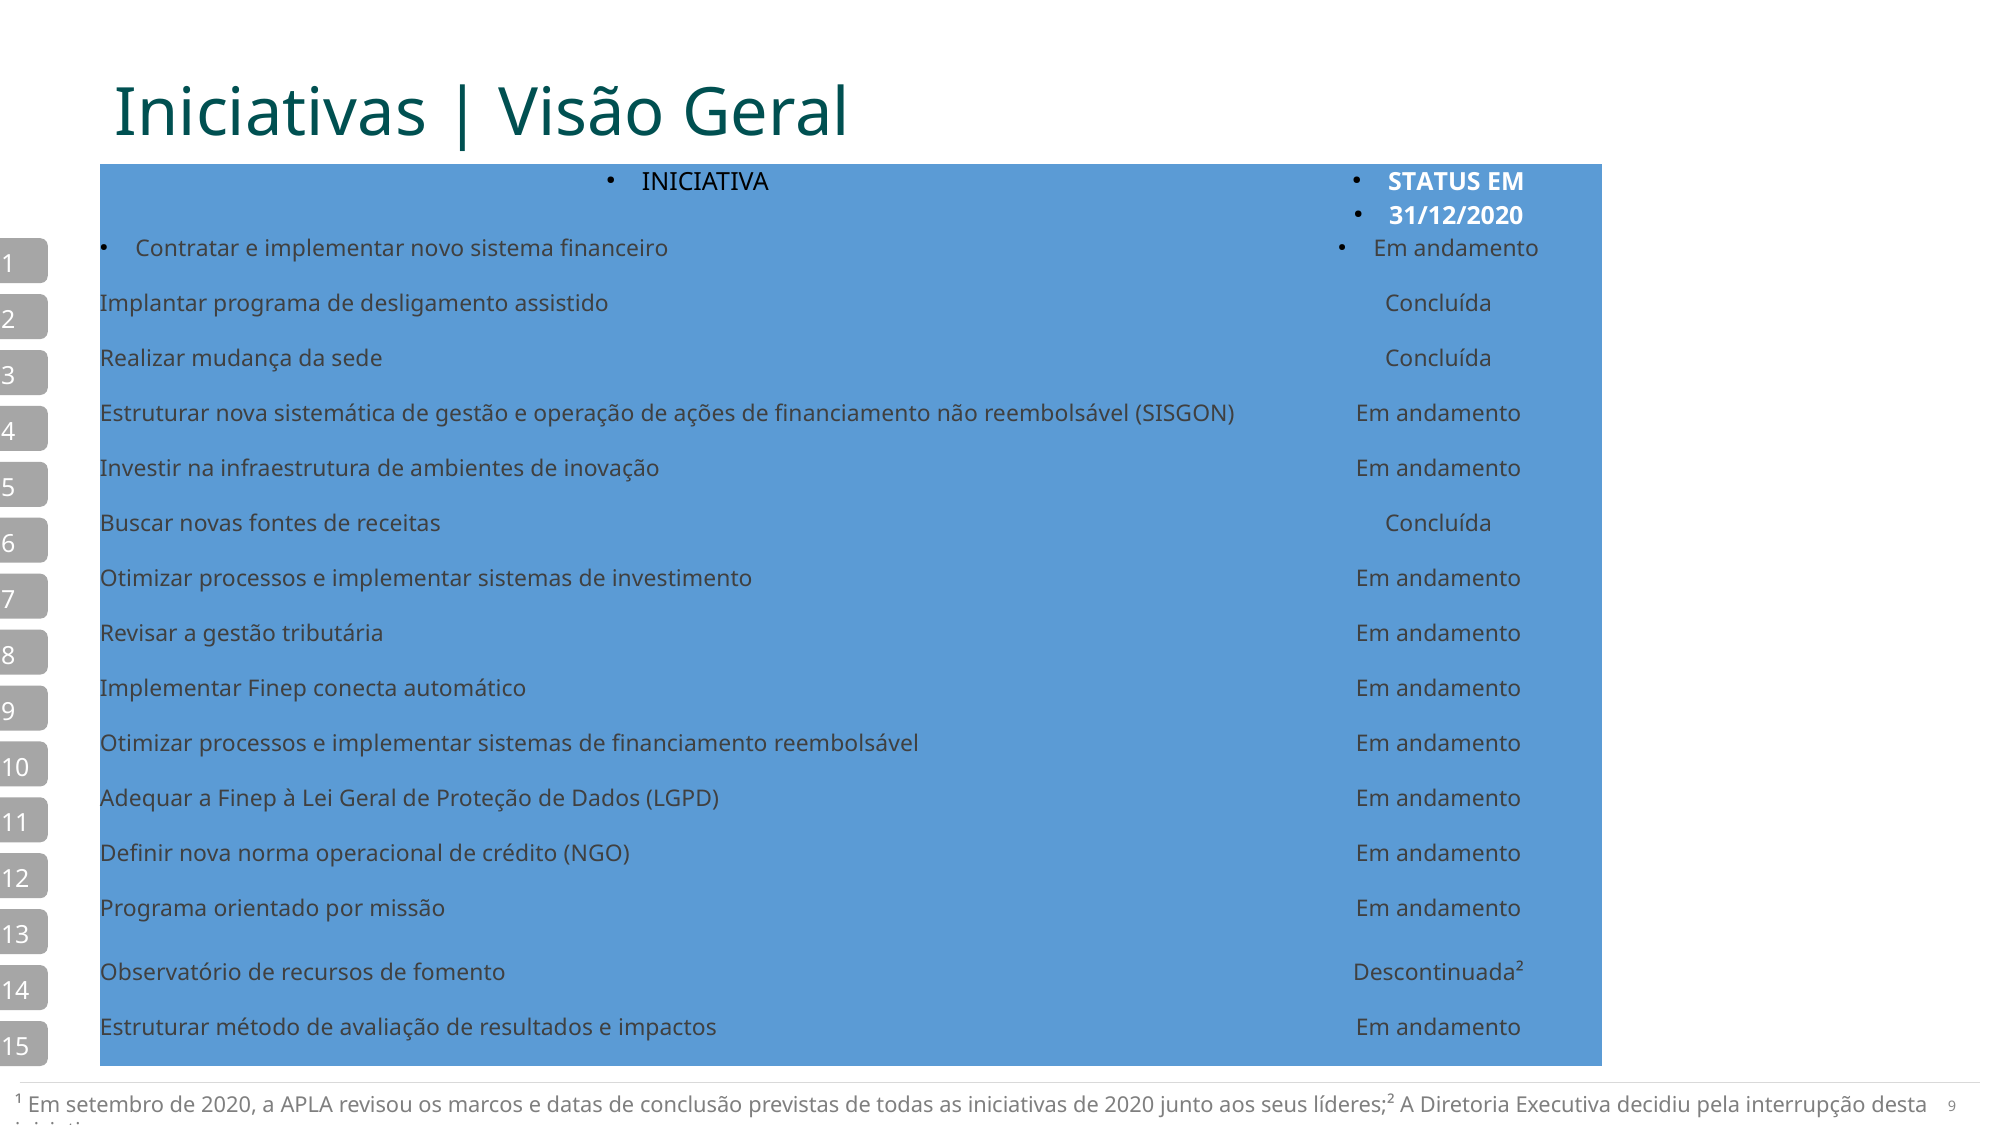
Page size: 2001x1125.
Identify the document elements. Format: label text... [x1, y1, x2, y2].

text_box ¹ Em setembro de 2020, a APLA revisou os marcos e datas de conclusão previstas de todas as iniciativas de 2020 junto aos seus líderes;² A Diretoria Executiva decidiu pela interrupção desta iniciativa. [0, 1083, 1976, 1125]
table_cell Definir nova norma operacional de crédito (NGO) [100, 837, 1275, 892]
table_cell Investir na infraestrutura de ambientes de inovação [100, 452, 1275, 507]
table_cell Implantar programa de desligamento assistido [100, 287, 1275, 342]
table_cell Em andamento [1275, 617, 1602, 672]
table_cell Concluída [1275, 507, 1602, 562]
table_cell Em andamento [1275, 1011, 1602, 1066]
text_box 13 [0, 909, 48, 955]
text_box 15 [0, 1021, 48, 1067]
text_box 4 [0, 405, 48, 451]
table_cell Estruturar nova sistemática de gestão e operação de ações de financiamento não reembolsável (SISGON) [100, 397, 1275, 452]
text_box 8 [0, 629, 48, 675]
text_box 12 [0, 853, 48, 899]
table_header STATUS EM 31/12/2020 [1275, 173, 1602, 232]
text_box 5 [0, 461, 48, 507]
table_cell Em andamento [1275, 452, 1602, 507]
text_box 9 [0, 685, 48, 731]
table_cell Revisar a gestão tributária [100, 617, 1275, 672]
table_cell Contratar e implementar novo sistema financeiro [100, 232, 1275, 287]
table_cell Em andamento [1275, 232, 1602, 287]
table_cell Otimizar processos e implementar sistemas de investimento [100, 562, 1275, 617]
table_cell Concluída [1275, 342, 1602, 397]
table_cell Descontinuada² [1275, 956, 1602, 1011]
table_cell Programa orientado por missão [100, 892, 1275, 956]
table_cell Estruturar método de avaliação de resultados e impactos [100, 1011, 1275, 1066]
title Iniciativas | Visão Geral [99, 45, 1900, 173]
table_cell Buscar novas fontes de receitas [100, 507, 1275, 562]
text_box 14 [0, 965, 48, 1011]
text_box 2 [0, 294, 48, 340]
text_box 6 [0, 517, 48, 563]
table_cell Realizar mudança da sede [100, 342, 1275, 397]
table_cell Otimizar processos e implementar sistemas de financiamento reembolsável [100, 727, 1275, 782]
table_cell Em andamento [1275, 397, 1602, 452]
table_cell Adequar a Finep à Lei Geral de Proteção de Dados (LGPD) [100, 782, 1275, 837]
table_cell Em andamento [1275, 672, 1602, 727]
table_cell Concluída [1275, 287, 1602, 342]
text_box 10 [0, 741, 48, 787]
table_cell Em andamento [1275, 837, 1602, 892]
text_box 1 [0, 238, 48, 284]
table_cell Implementar Finep conecta automático [100, 672, 1275, 727]
table_header INICIATIVA [100, 173, 1275, 232]
text_box 11 [0, 797, 48, 843]
table_cell Em andamento [1275, 727, 1602, 782]
table_cell Em andamento [1275, 562, 1602, 617]
table_cell Em andamento [1275, 892, 1602, 956]
table_cell Em andamento [1275, 782, 1602, 837]
text_box 7 [0, 573, 48, 619]
text_box 3 [0, 350, 48, 396]
table_cell Observatório de recursos de fomento [100, 956, 1275, 1011]
